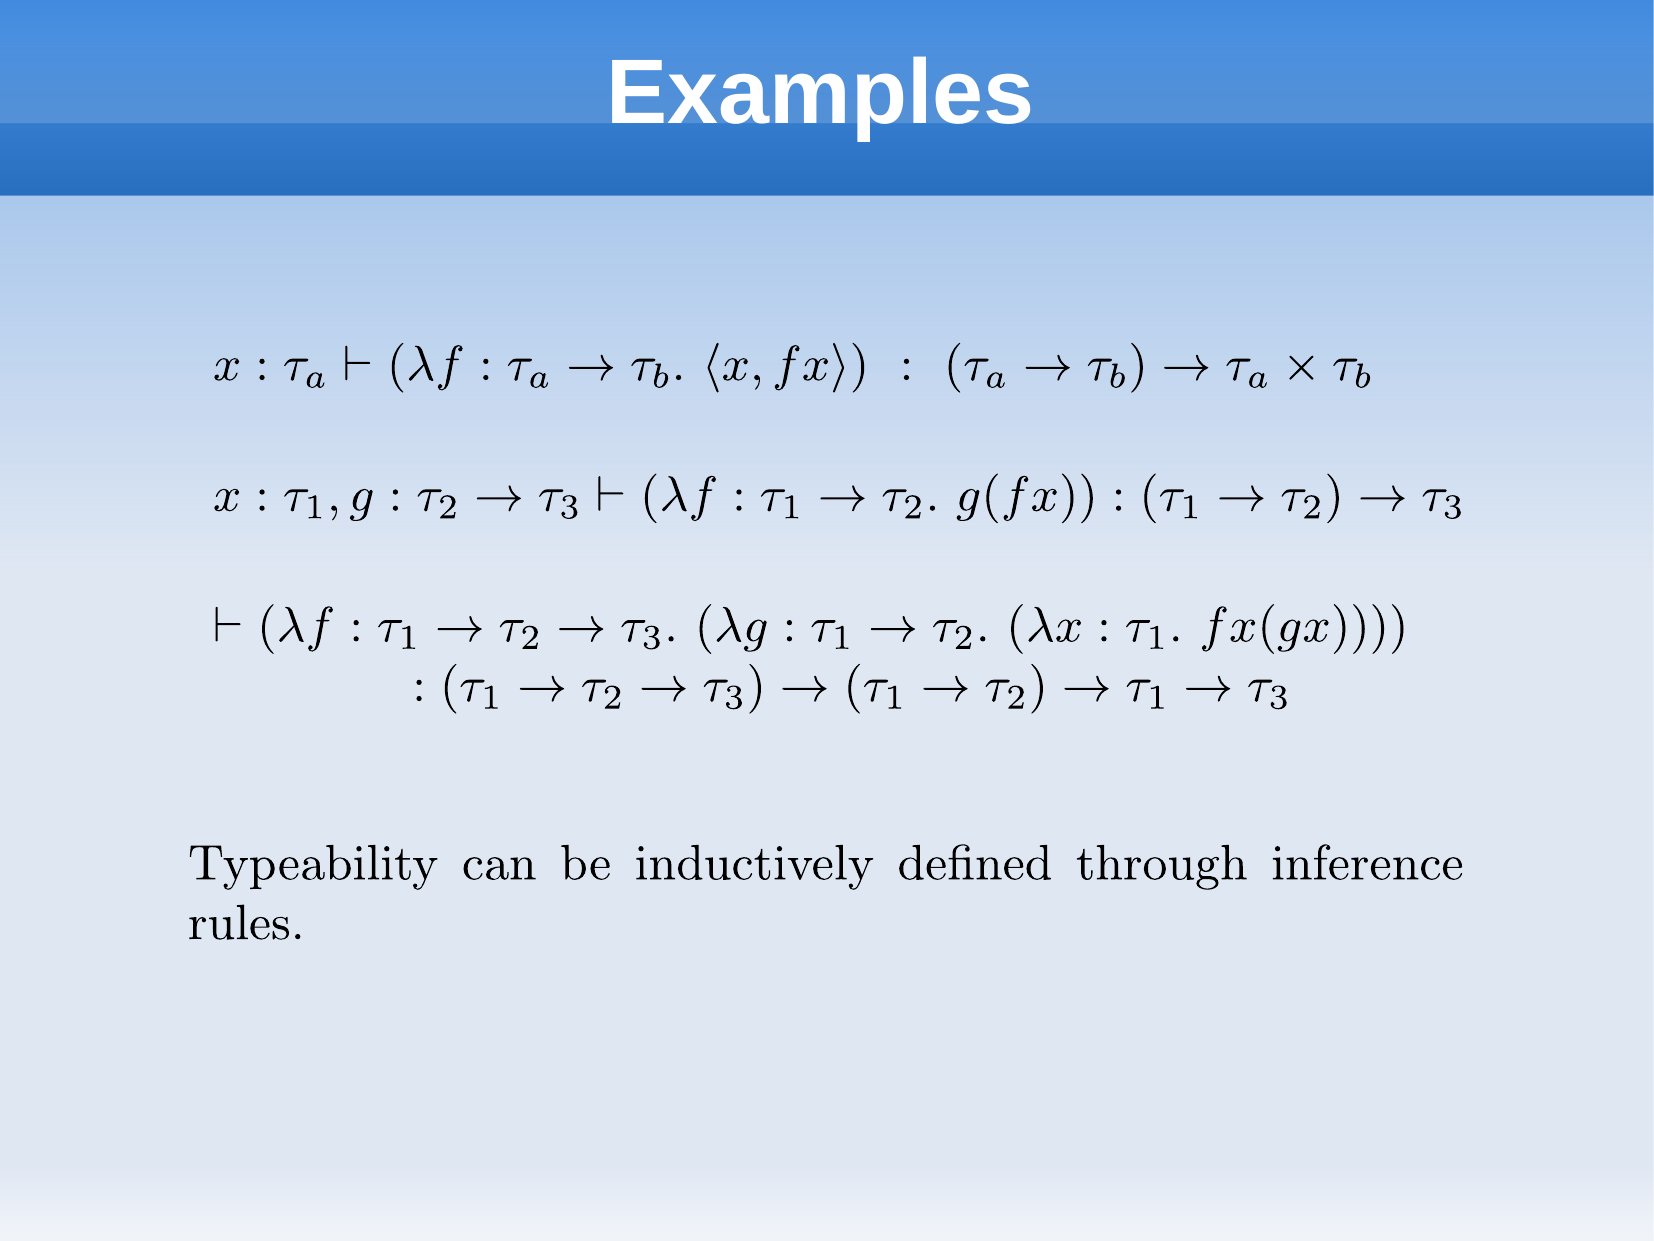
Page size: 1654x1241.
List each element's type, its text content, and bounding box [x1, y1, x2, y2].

text_box [187, 342, 1464, 940]
title Examples [76, 0, 1565, 188]
picture [0, 0, 1654, 1241]
